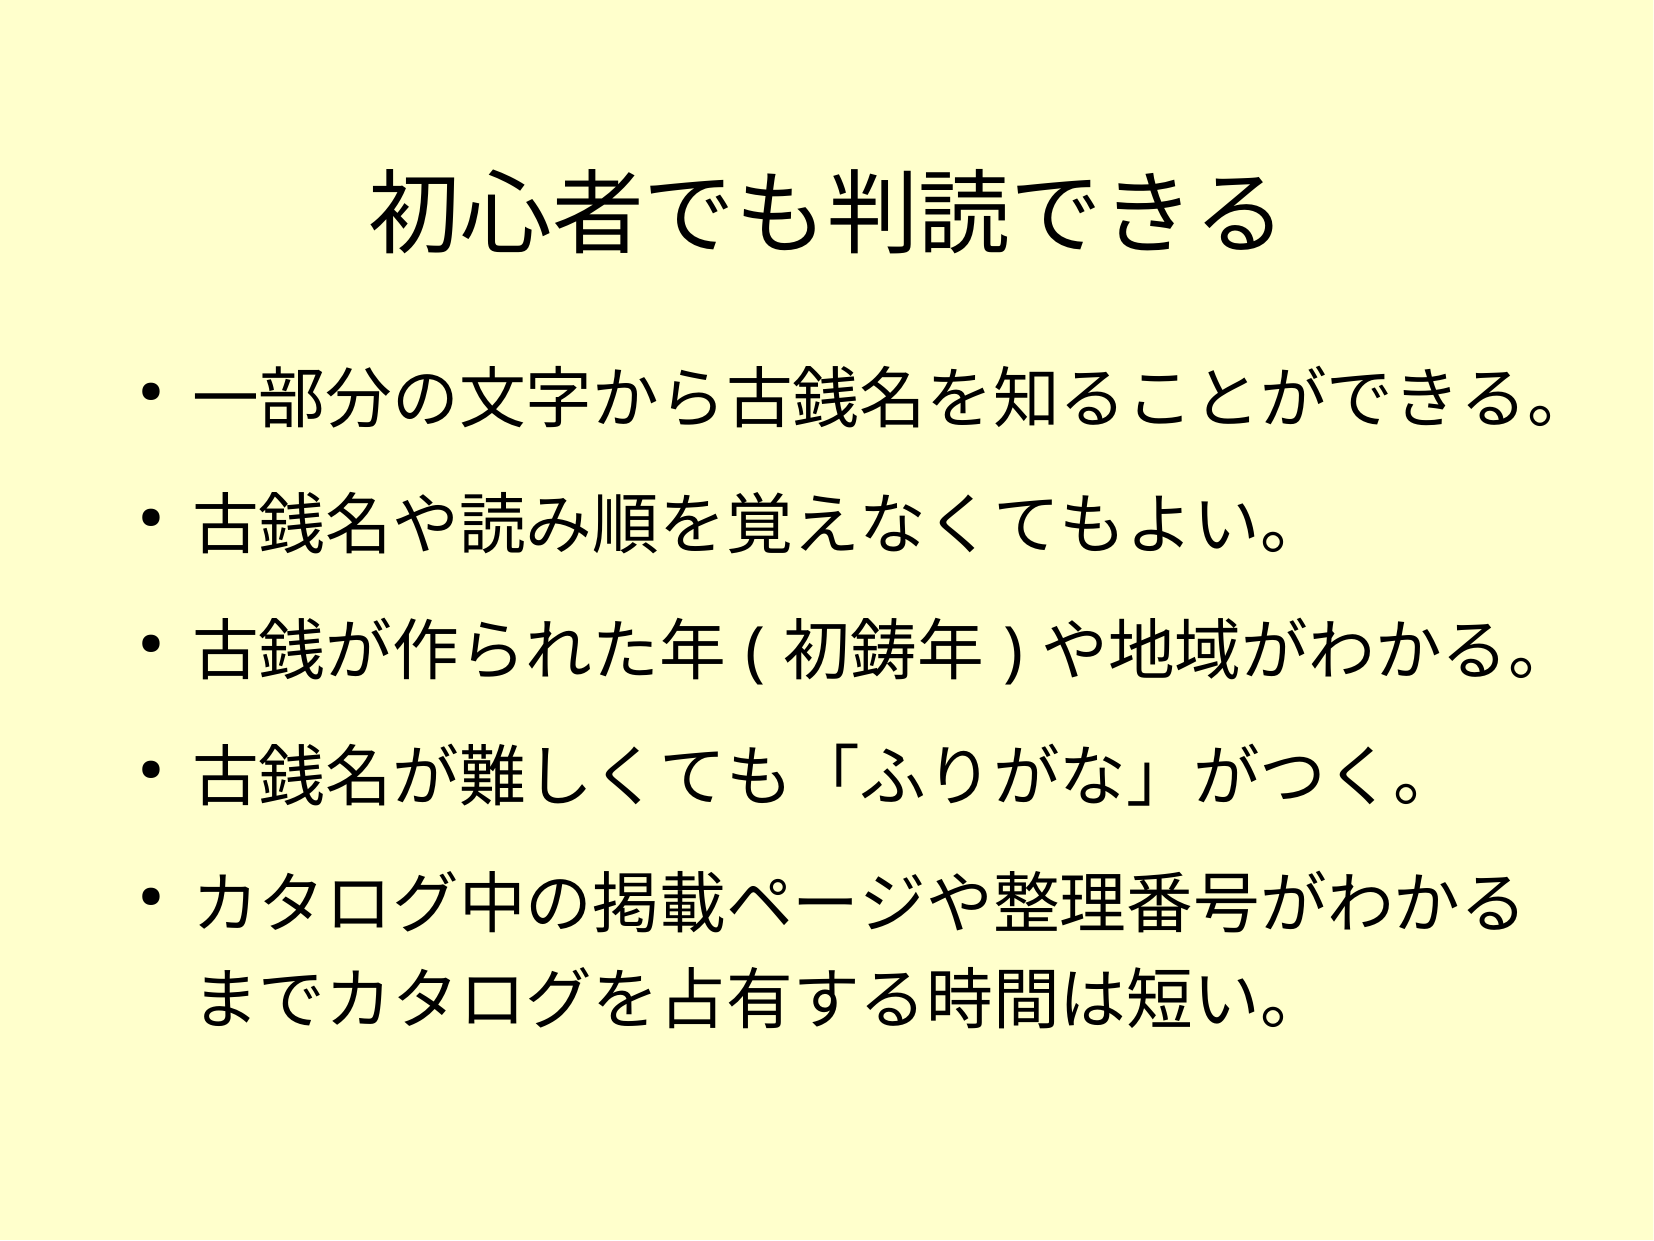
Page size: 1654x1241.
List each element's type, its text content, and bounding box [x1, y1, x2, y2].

list 一部分の文字から古銭名を知ることができる。 古銭名や読み順を覚えなくてもよい。 古銭が作られた年(初鋳年)や地域がわかる。 古銭名が難しくても「ふりがな」がつく。 カタログ中の掲載ページや整理番号がわかるまでカタログを占有する時間は短い。 [121, 344, 1590, 1149]
title 初心者でも判読できる [121, 110, 1534, 303]
